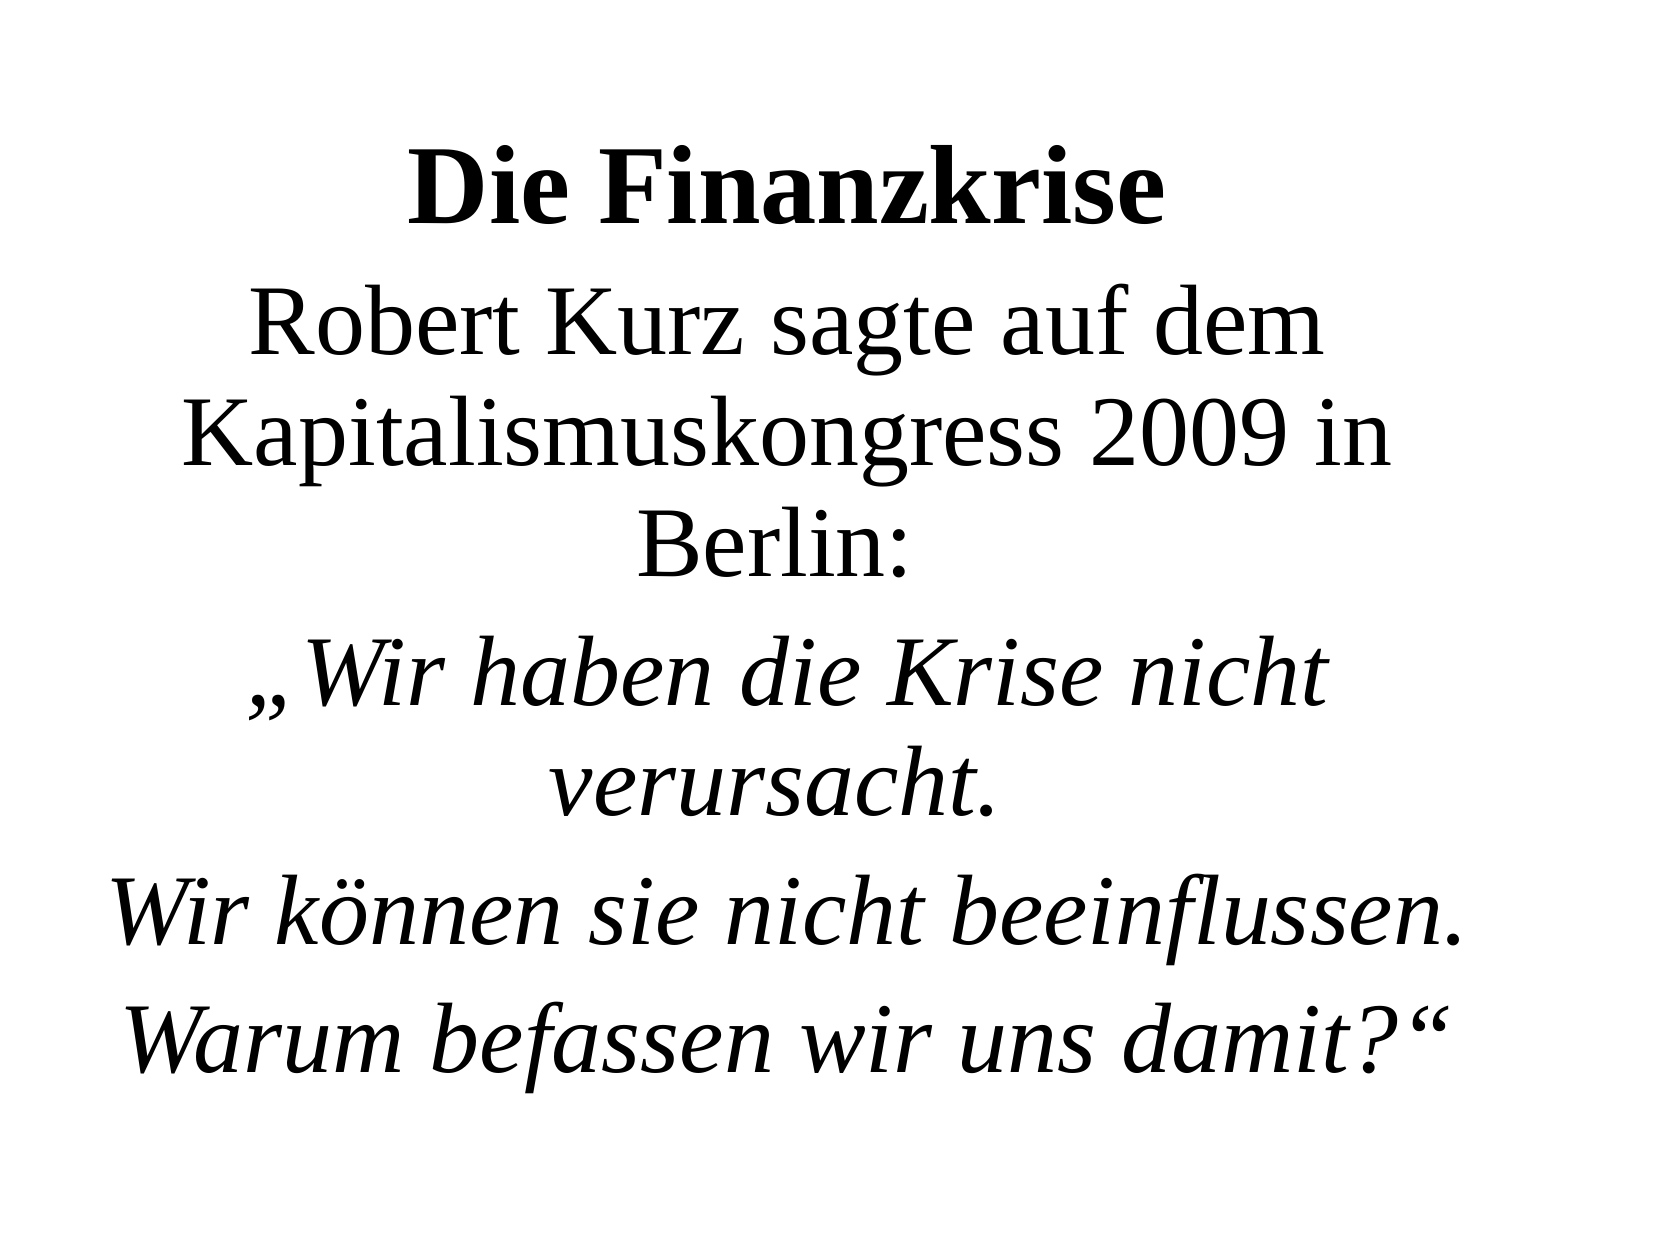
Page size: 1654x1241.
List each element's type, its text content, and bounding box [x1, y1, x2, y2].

text_box Die Finanzkrise Robert Kurz sagte auf dem Kapitalismuskongress 2009 in Berlin: „Wir haben die Krise nicht verursacht. Wir können sie nicht beeinflussen. Warum befassen wir uns damit?“ [90, 116, 1595, 1102]
